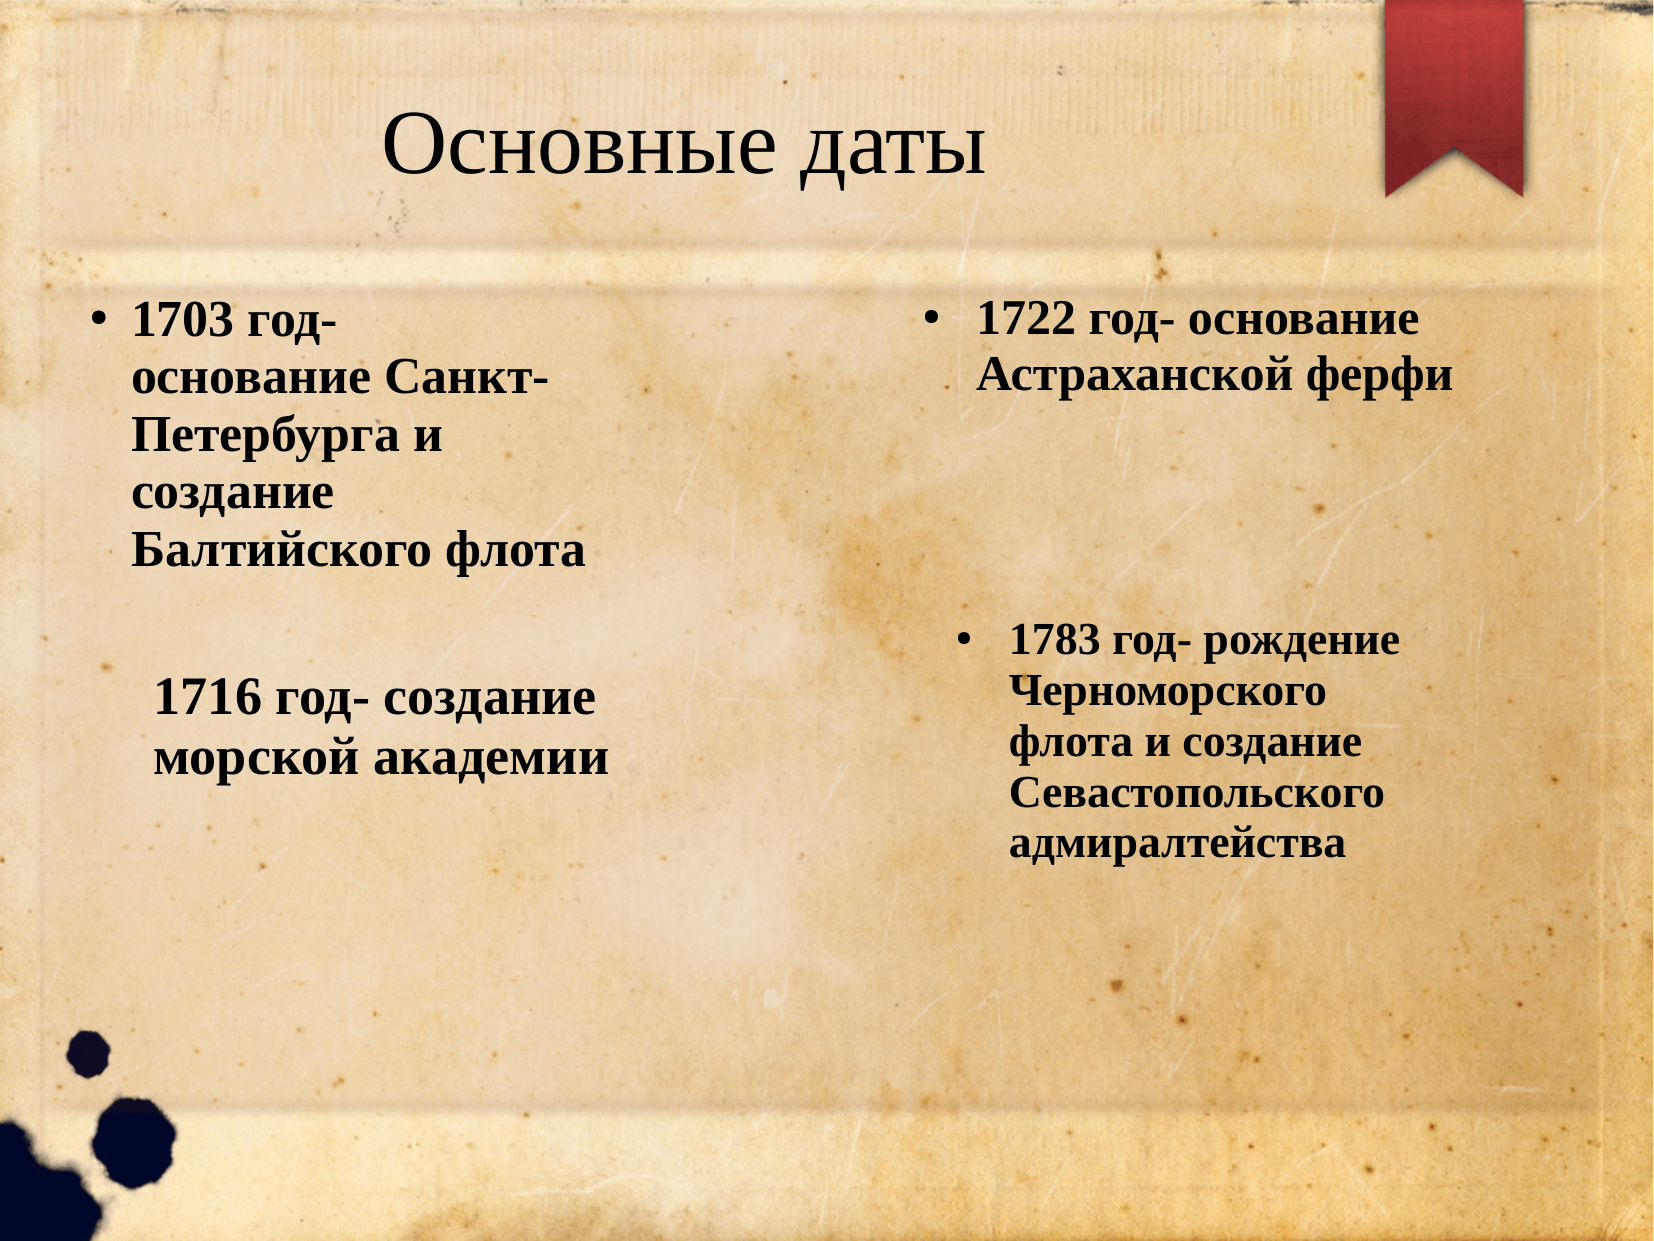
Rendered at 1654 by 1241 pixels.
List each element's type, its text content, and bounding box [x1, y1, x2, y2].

picture [0, 0, 1654, 1241]
list 1703 год- основание Санкт- Петербурга и создание Балтийского флота [75, 290, 591, 634]
list 1722 год- основание Астраханской ферфи [905, 290, 1462, 634]
title Основные даты [82, 49, 1347, 237]
list 1716 год- создание морской академии [82, 665, 793, 1009]
list 1783 год- рождение Черноморского флота и создание Севастопольского адмиралтейства [938, 614, 1453, 958]
